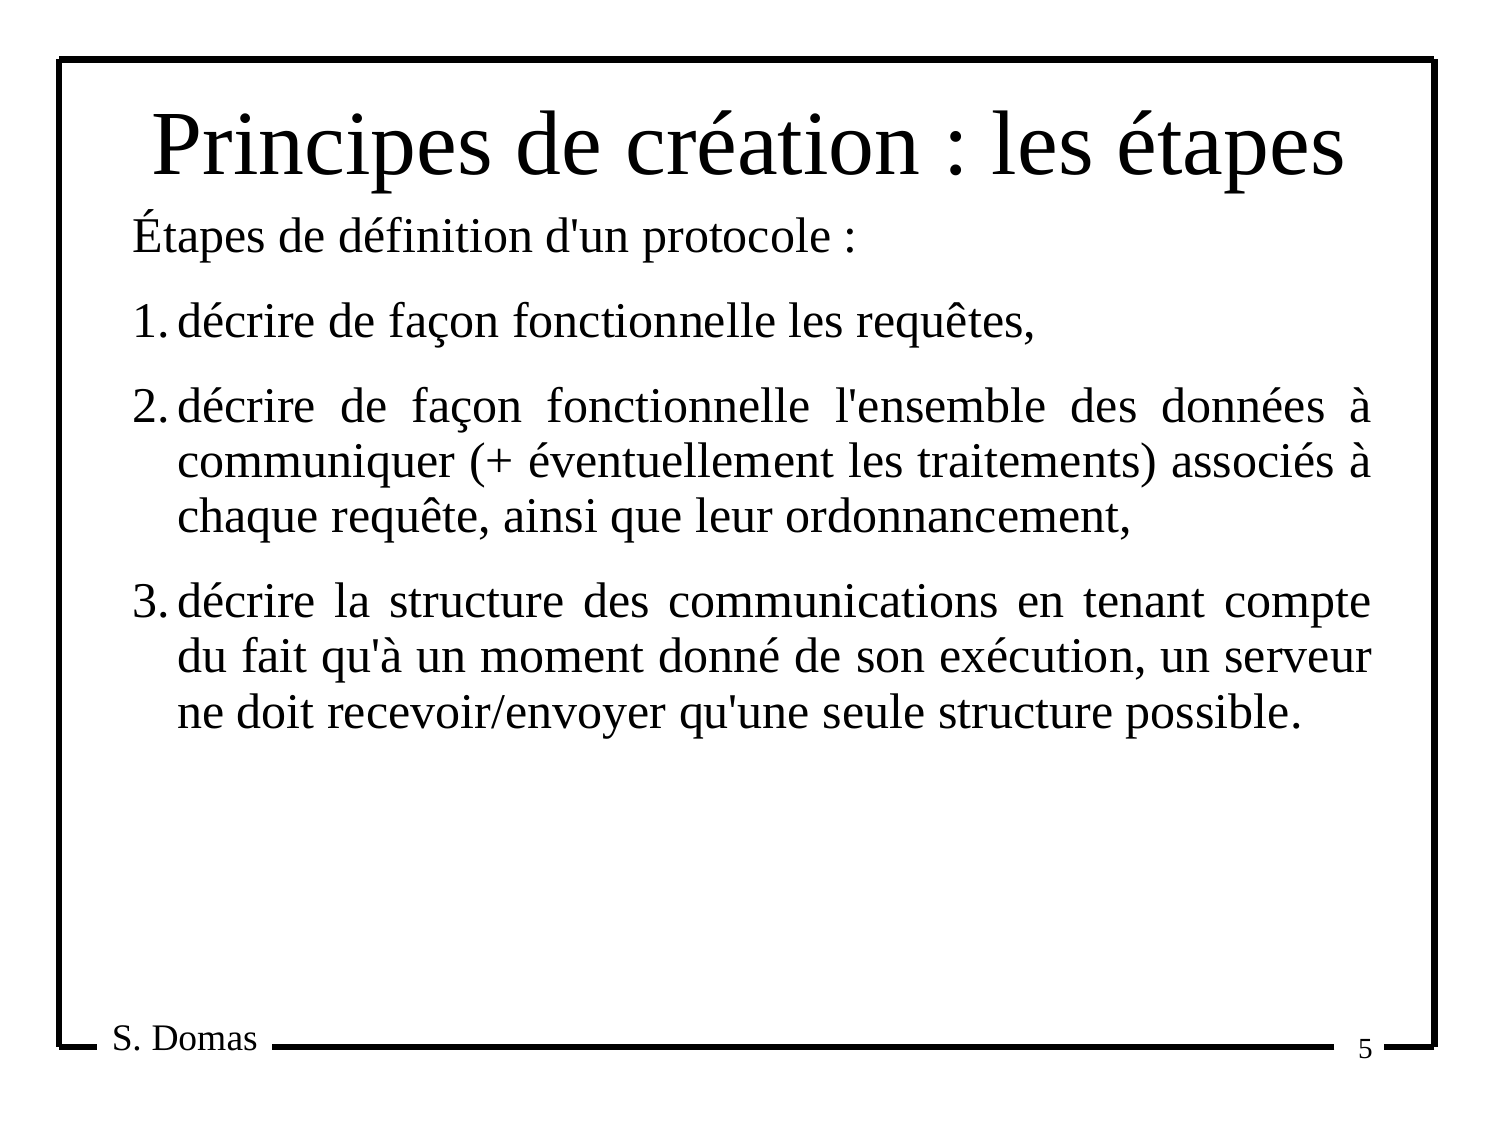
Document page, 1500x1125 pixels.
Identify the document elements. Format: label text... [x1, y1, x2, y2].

title Principes de création : les étapes [112, 49, 1388, 238]
text_box Étapes de définition d'un protocole : décrire de façon fonctionnelle les requêtes, décrire de façon fonctionnelle l'ensemble des données à communiquer (+ éventuellement les traitements) associés à chaque requête, ainsi que leur ordonnancement, décrire la structure des communications en tenant compte du fait qu'à un moment donné de son exécution, un serveur ne doit recevoir/envoyer qu'une seule structure possible. [118, 238, 1388, 975]
text_box S. Domas [97, 1009, 273, 1067]
